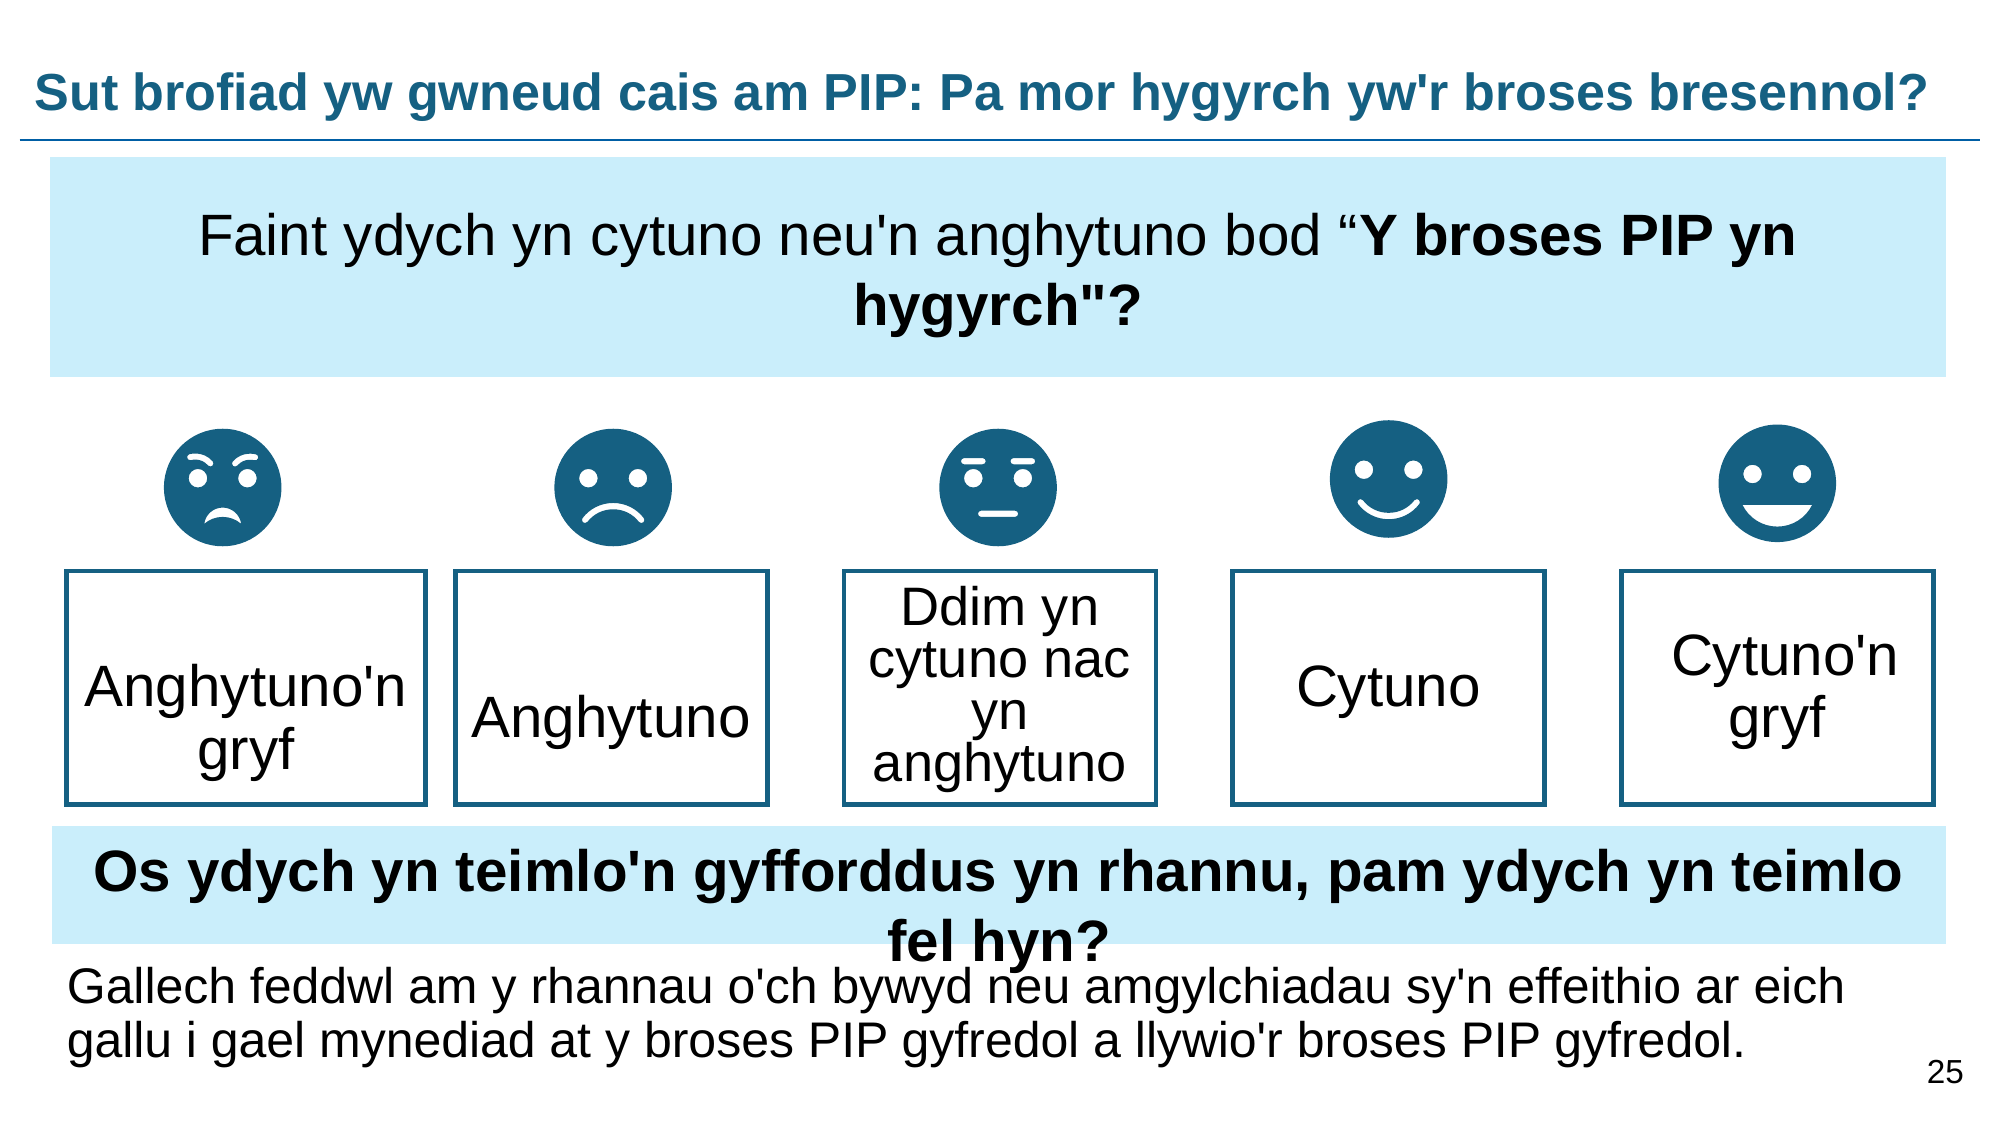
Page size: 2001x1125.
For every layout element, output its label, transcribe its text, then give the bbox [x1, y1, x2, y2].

picture [147, 412, 298, 563]
picture [1313, 403, 1464, 554]
text_box Ddim yn cytuno nac yn anghytuno [844, 571, 1156, 805]
text_box Faint ydych yn cytuno neu'n anghytuno bod “Y broses PIP yn hygyrch"? [50, 157, 1946, 377]
picture [1702, 408, 1853, 559]
text_box Anghytuno [455, 571, 768, 805]
text_box Anghytuno'n gryf [66, 571, 426, 805]
picture [538, 412, 689, 563]
picture [923, 412, 1074, 563]
text_box Os ydych yn teimlo'n gyfforddus yn rhannu, pam ydych yn teimlo fel hyn? [52, 826, 1946, 944]
text_box 25 [1949, 1042, 1983, 1103]
text_box Cytuno'n gryf [1621, 571, 1934, 805]
text_box Gallech feddwl am y rhannau o'ch bywyd neu amgylchiadau sy'n effeithio ar eich gallu i gael mynediad at y broses PIP gyfredol a llywio'r broses PIP gyfredol. [51, 953, 1949, 1103]
text_box Cytuno [1232, 571, 1545, 805]
title Sut brofiad yw gwneud cais am PIP: Pa mor hygyrch yw'r broses bresennol? [19, 47, 1981, 141]
